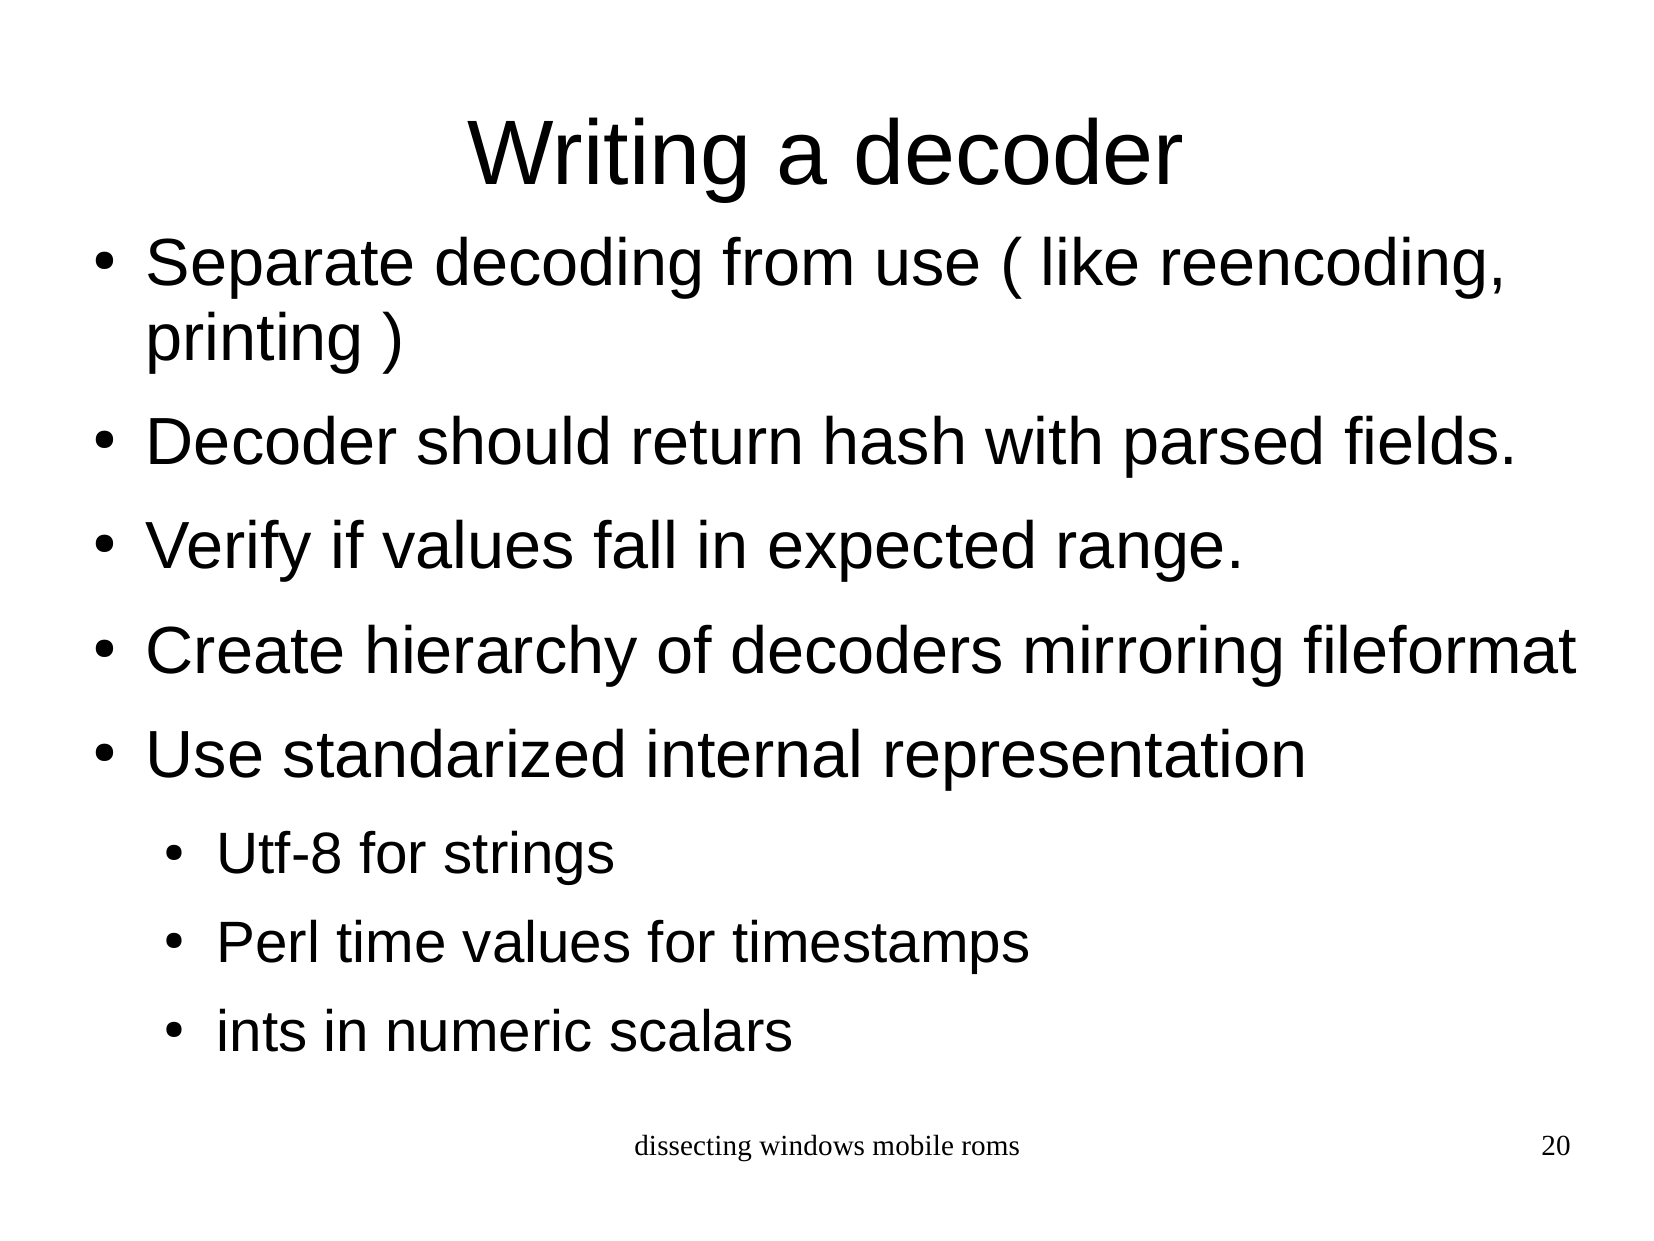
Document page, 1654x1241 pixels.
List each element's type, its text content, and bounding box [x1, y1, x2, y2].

list Separate decoding from use ( like reencoding, printing ) Decoder should return hash with parsed fields. Verify if values fall in expected range. Create hierarchy of decoders mirroring fileformat Use standarized internal representation Utf-8 for strings Perl time values for timestamps ints in numeric scalars [75, 225, 1605, 1119]
title Writing a decoder [82, 56, 1571, 225]
